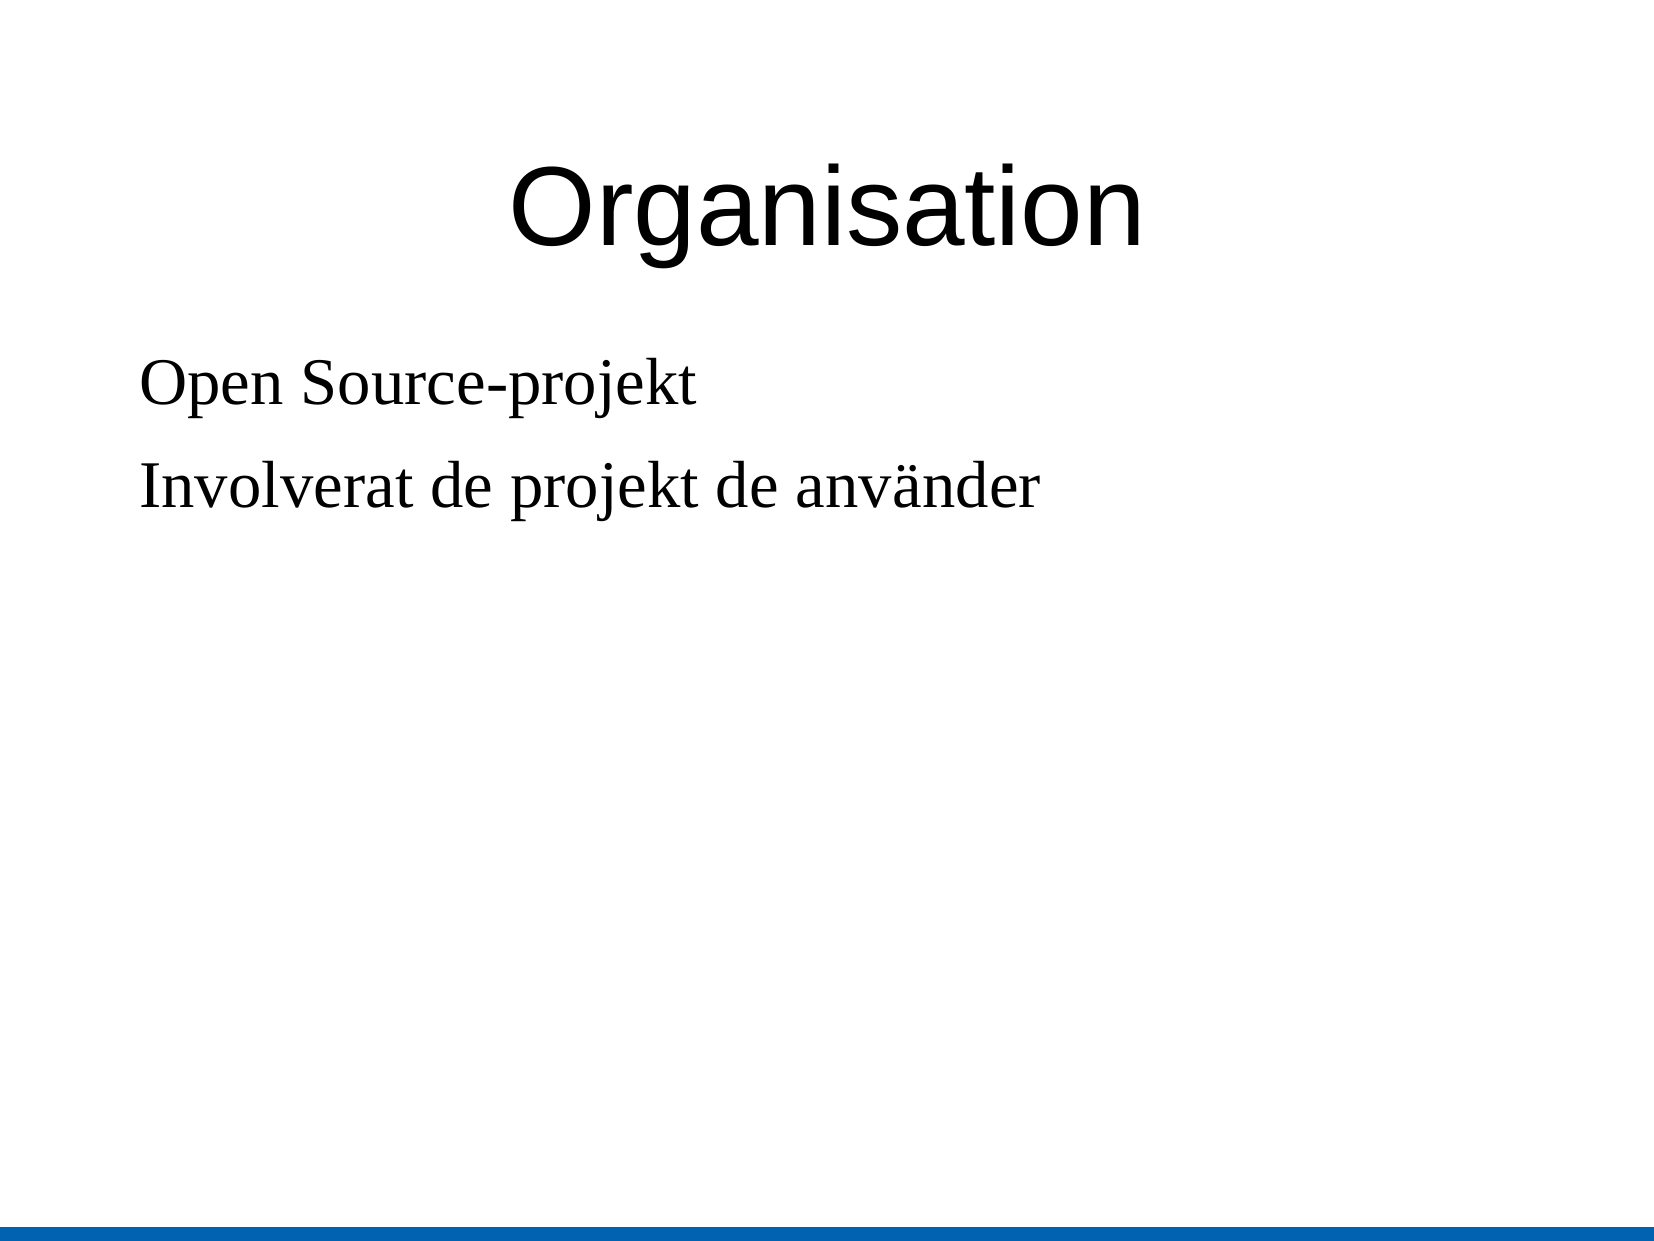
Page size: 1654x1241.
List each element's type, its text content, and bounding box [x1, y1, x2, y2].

title Organisation [121, 102, 1534, 310]
list Open Source-projekt Involverat de projekt de använder [121, 344, 1534, 1127]
